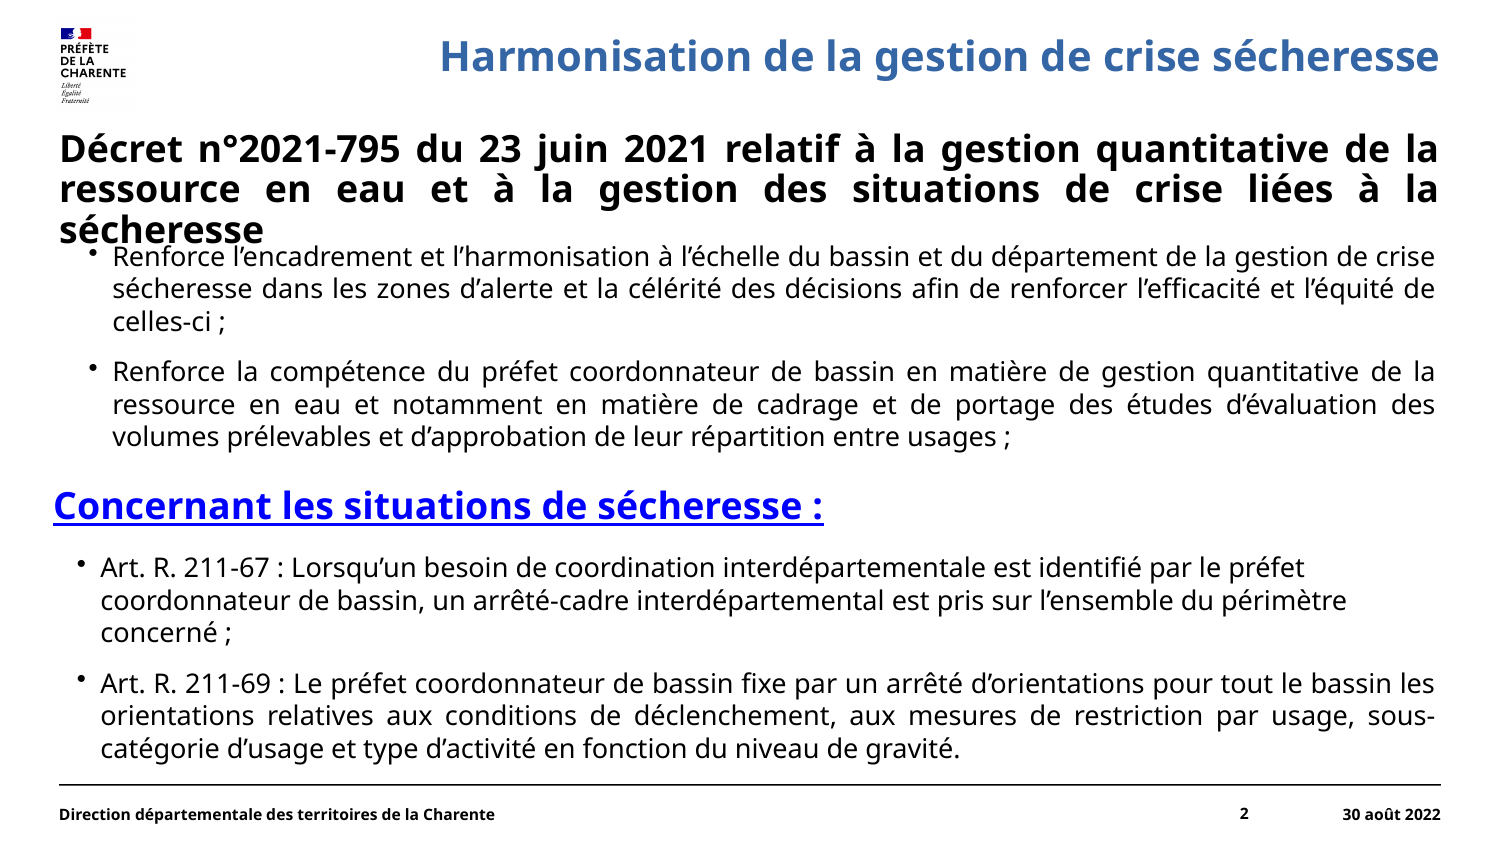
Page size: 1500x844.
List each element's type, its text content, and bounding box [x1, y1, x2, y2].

list Harmonisation de la gestion de crise sécheresse [224, 29, 1441, 89]
text_box 30 août 2022 [1249, 784, 1442, 844]
slide_number <numéro> [1027, 784, 1249, 844]
title Décret n°2021-795 du 23 juin 2021 relatif à la gestion quantitative de la ressource en eau et à la gestion des situations de crise liées à la sécheresse [59, 129, 1441, 201]
list Concernant les situations de sécheresse : Art. R. 211-67 : Lorsqu’un besoin de coordination interdépartementale est identifié par le préfet coordonnateur de bassin, un arrêté-cadre interdépartemental est pris sur l’ensemble du périmètre concerné ; Art. R. 211-69 : Le préfet coordonnateur de bassin fixe par un arrêté d’orientations pour tout le bassin les orientations relatives aux conditions de déclenchement, aux mesures de restriction par usage, sous-catégorie d’usage et type d’activité en fonction du niveau de gravité. [47, 467, 1441, 756]
picture [50, 17, 136, 114]
footer Direction départementale des territoires de la Charente [59, 784, 1027, 844]
list Renforce l’encadrement et l’harmonisation à l’échelle du bassin et du département de la gestion de crise sécheresse dans les zones d’alerte et la célérité des décisions afin de renforcer l’efficacité et l’équité de celles-ci ; Renforce la compétence du préfet coordonnateur de bassin en matière de gestion quantitative de la ressource en eau et notamment en matière de cadrage et de portage des études d’évaluation des volumes prélevables et d’approbation de leur répartition entre usages ; [59, 224, 1441, 461]
